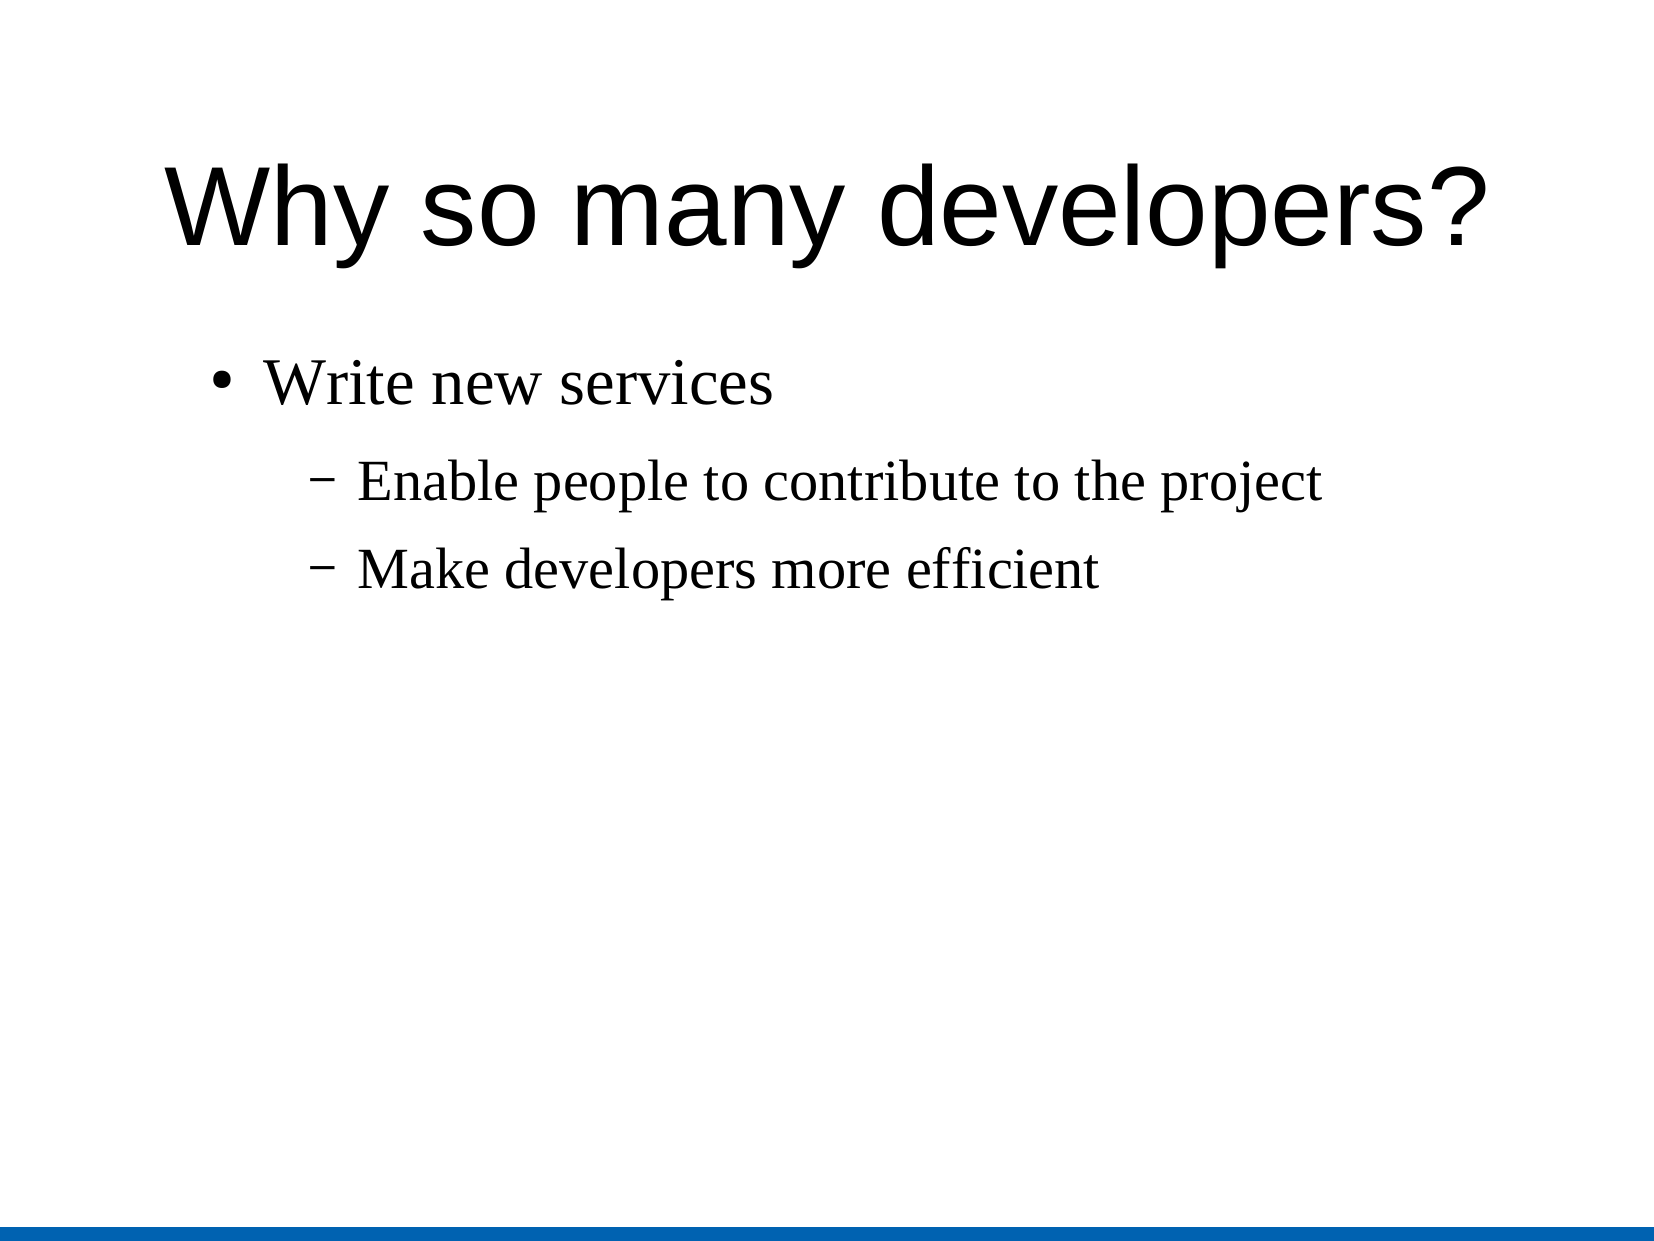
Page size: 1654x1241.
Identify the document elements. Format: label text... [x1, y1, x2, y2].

list Write new services Enable people to contribute to the project Make developers more efficient [121, 344, 1533, 1112]
title Why so many developers? [121, 110, 1533, 303]
